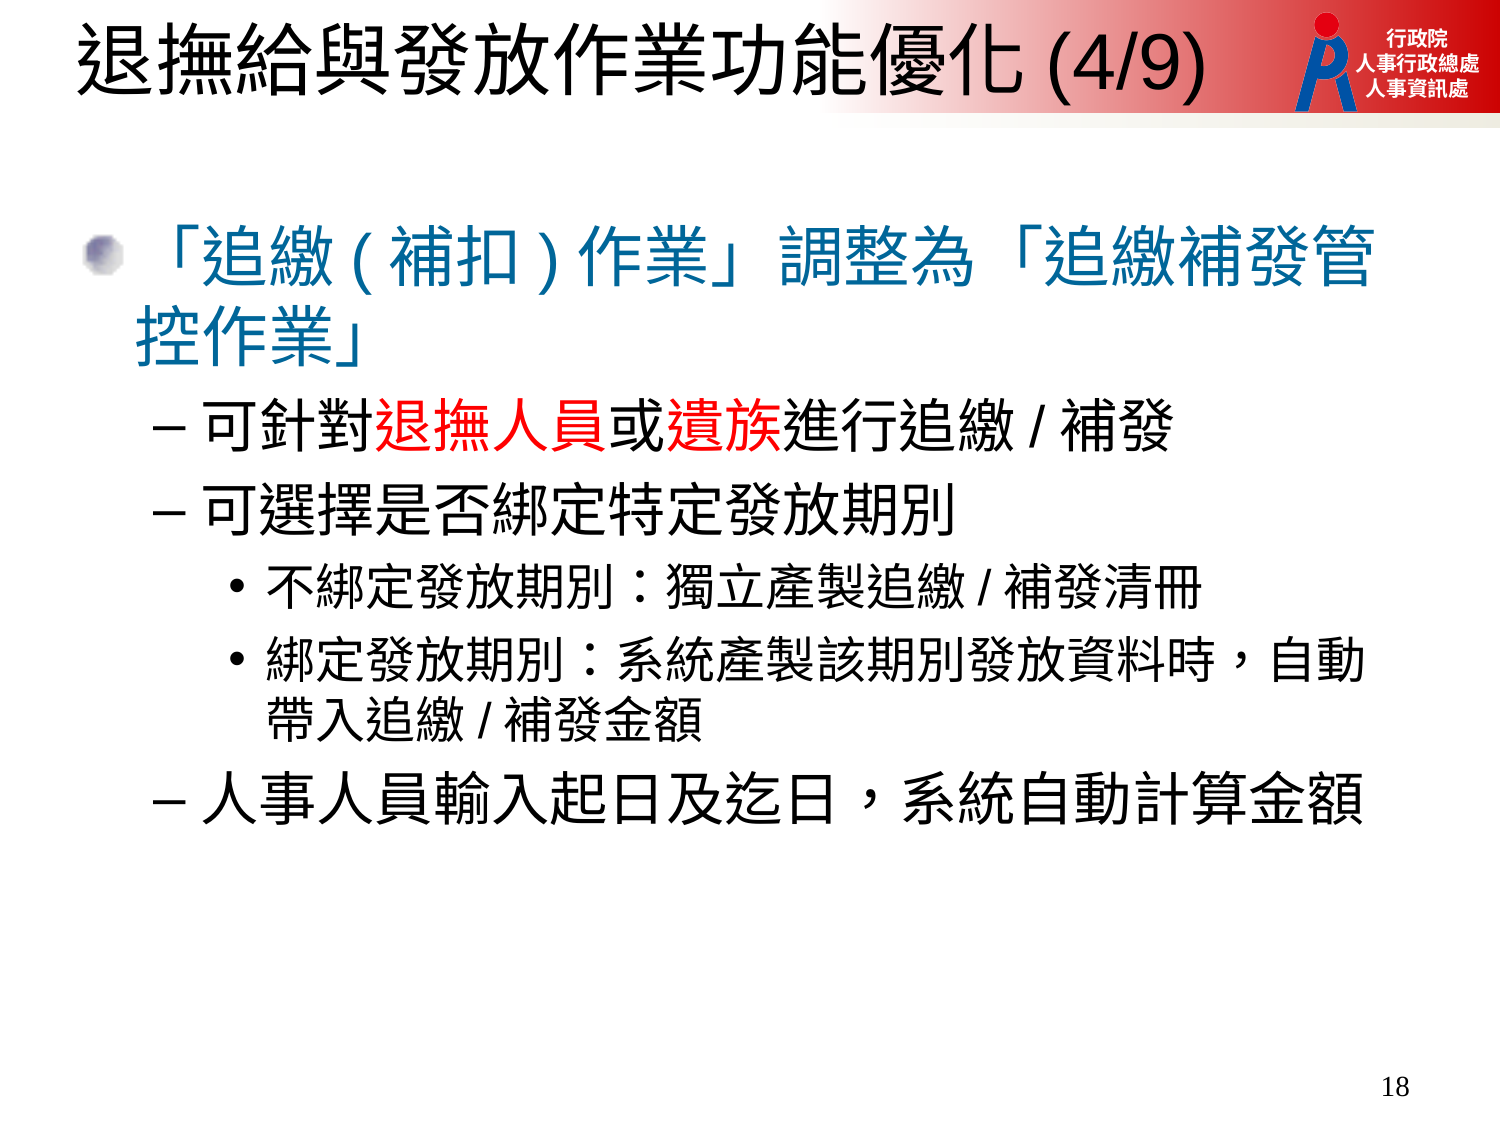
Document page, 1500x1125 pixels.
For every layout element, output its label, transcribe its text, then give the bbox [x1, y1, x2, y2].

list 「追繳(補扣)作業」調整為「追繳補發管控作業」 可針對退撫人員或遺族進行追繳/補發 可選擇是否綁定特定發放期別 不綁定發放期別：獨立產製追繳/補發清冊 綁定發放期別：系統產製該期別發放資料時，自動帶入追繳/補發金額 人事人員輸入起日及迄日，系統自動計算金額 [63, 206, 1414, 950]
picture [1278, 0, 1374, 128]
text_box <編號> [1074, 1059, 1426, 1110]
title 退撫給與發放作業功能優化(4/9) [59, 4, 1225, 111]
